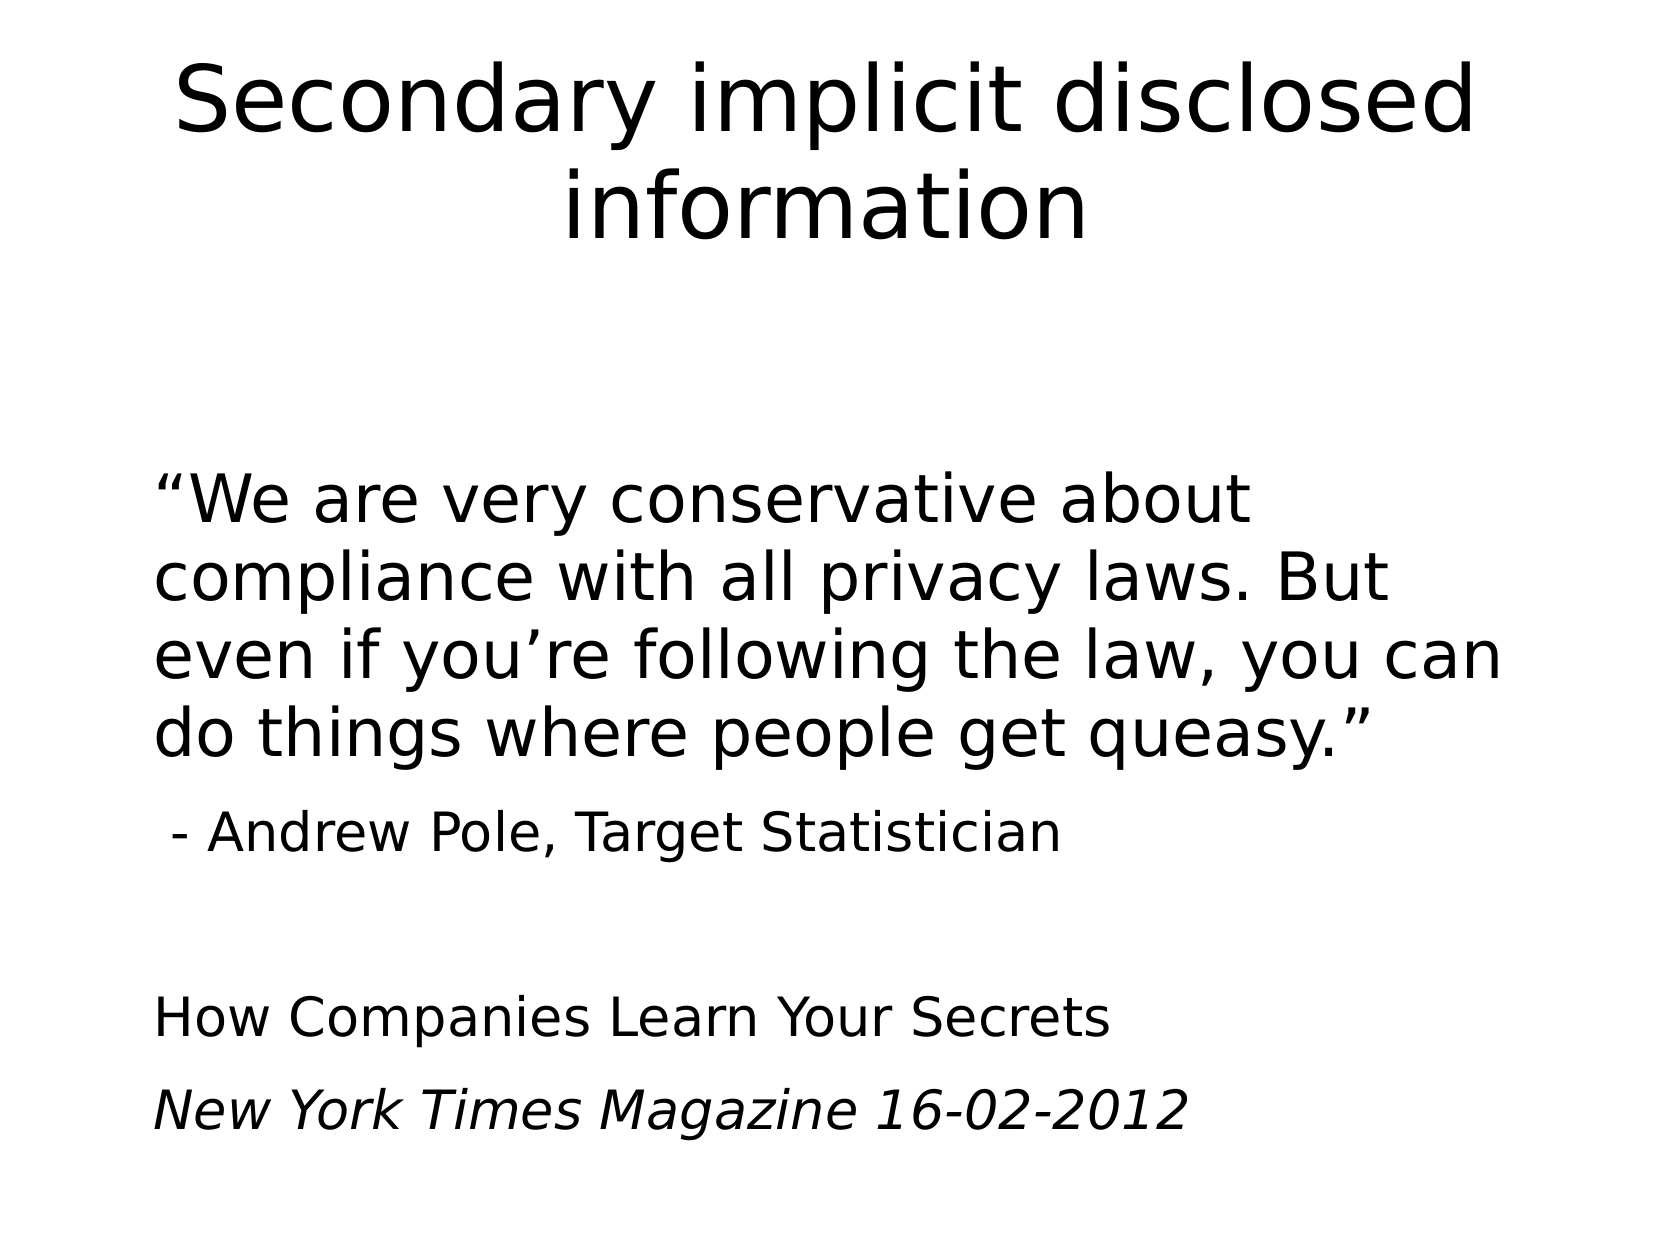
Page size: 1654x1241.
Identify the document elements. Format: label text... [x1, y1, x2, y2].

title Secondary implicit disclosed information [82, 45, 1571, 261]
list “We are very conservative about compliance with all privacy laws. But even if you’re following the law, you can do things where people get queasy.” - Andrew Pole, Target Statistician How Companies Learn Your Secrets New York Times Magazine 16-02-2012 [82, 460, 1571, 1241]
